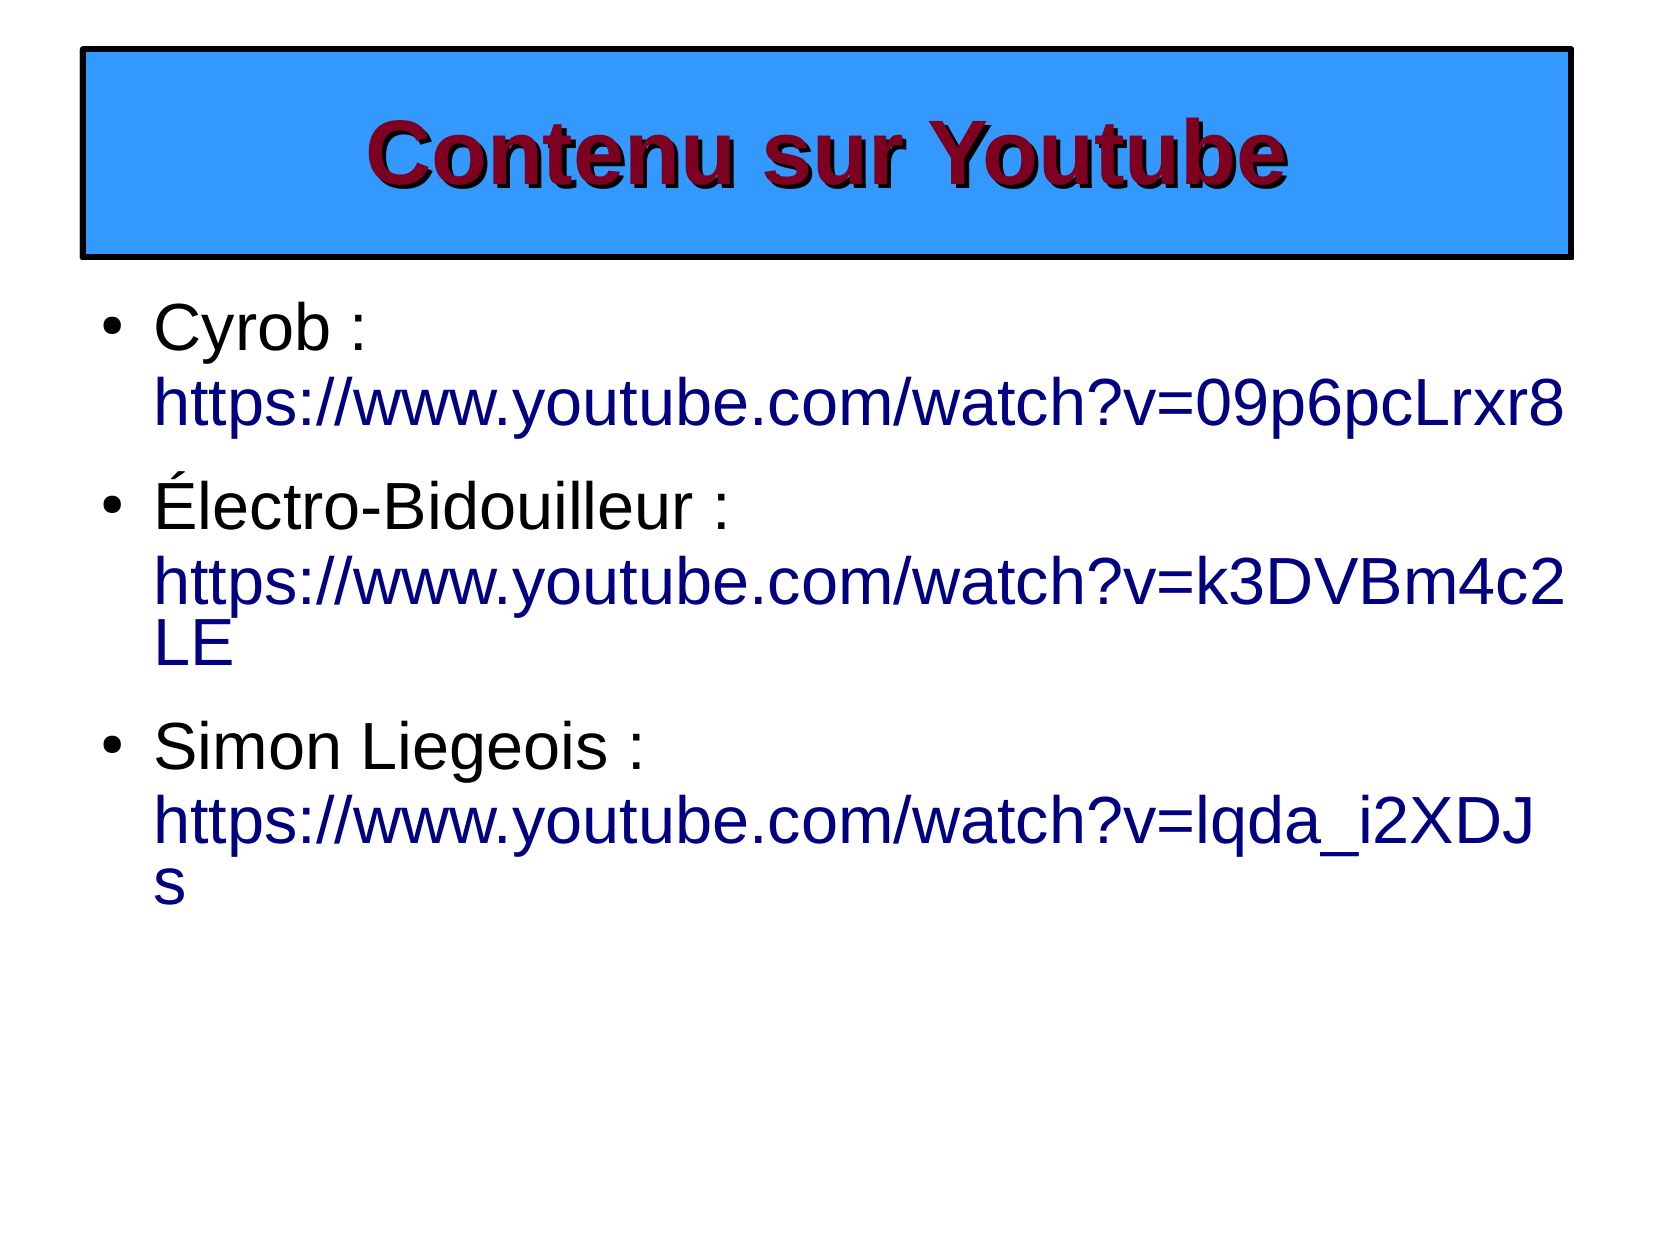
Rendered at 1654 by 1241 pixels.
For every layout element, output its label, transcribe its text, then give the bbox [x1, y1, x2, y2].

title Contenu sur Youtube [82, 49, 1571, 257]
list Cyrob : https://www.youtube.com/watch?v=09p6pcLrxr8 Électro-Bidouilleur : https://www.youtube.com/watch?v=k3DVBm4c2LE Simon Liegeois : https://www.youtube.com/watch?v=lqda_i2XDJs [82, 290, 1571, 1010]
